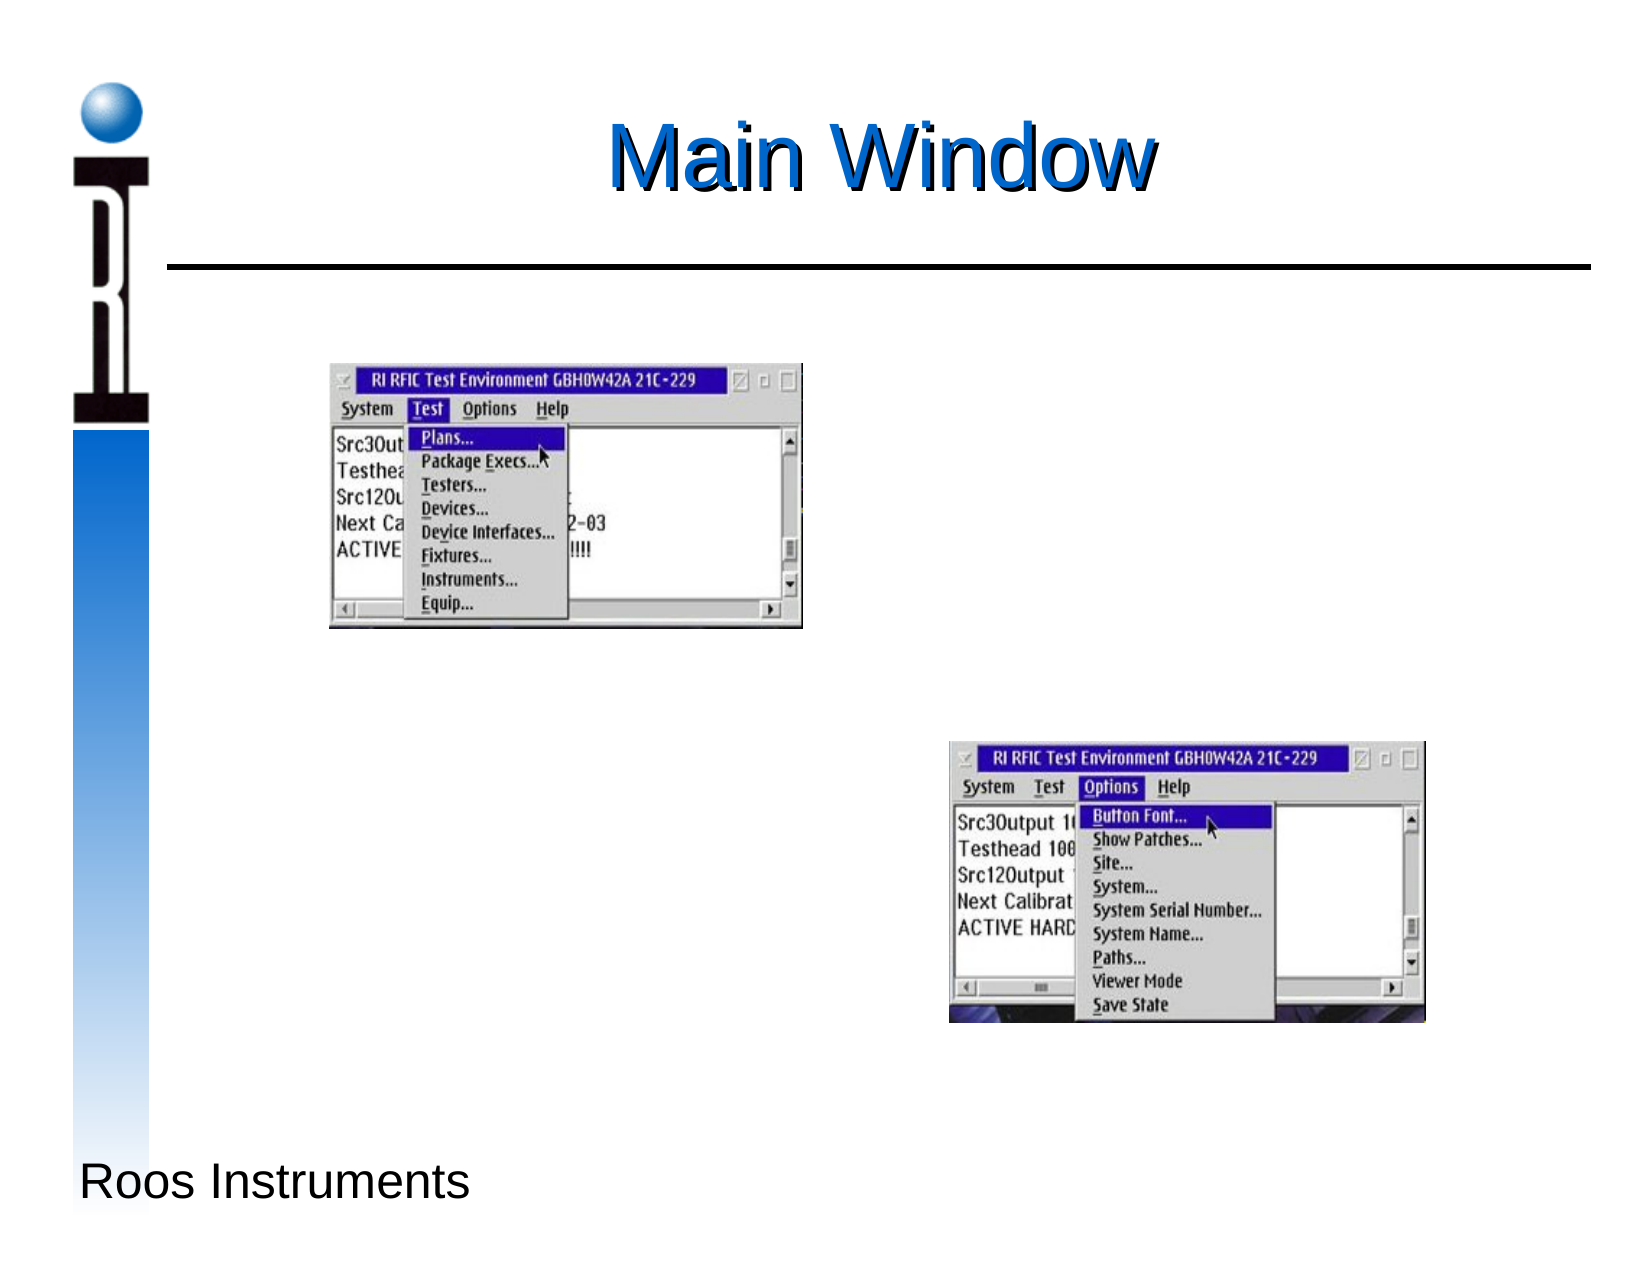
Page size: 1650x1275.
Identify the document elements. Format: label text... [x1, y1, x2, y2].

title Main Window [171, 59, 1591, 253]
picture [69, 78, 154, 430]
picture [949, 741, 1426, 1023]
picture [329, 363, 803, 629]
